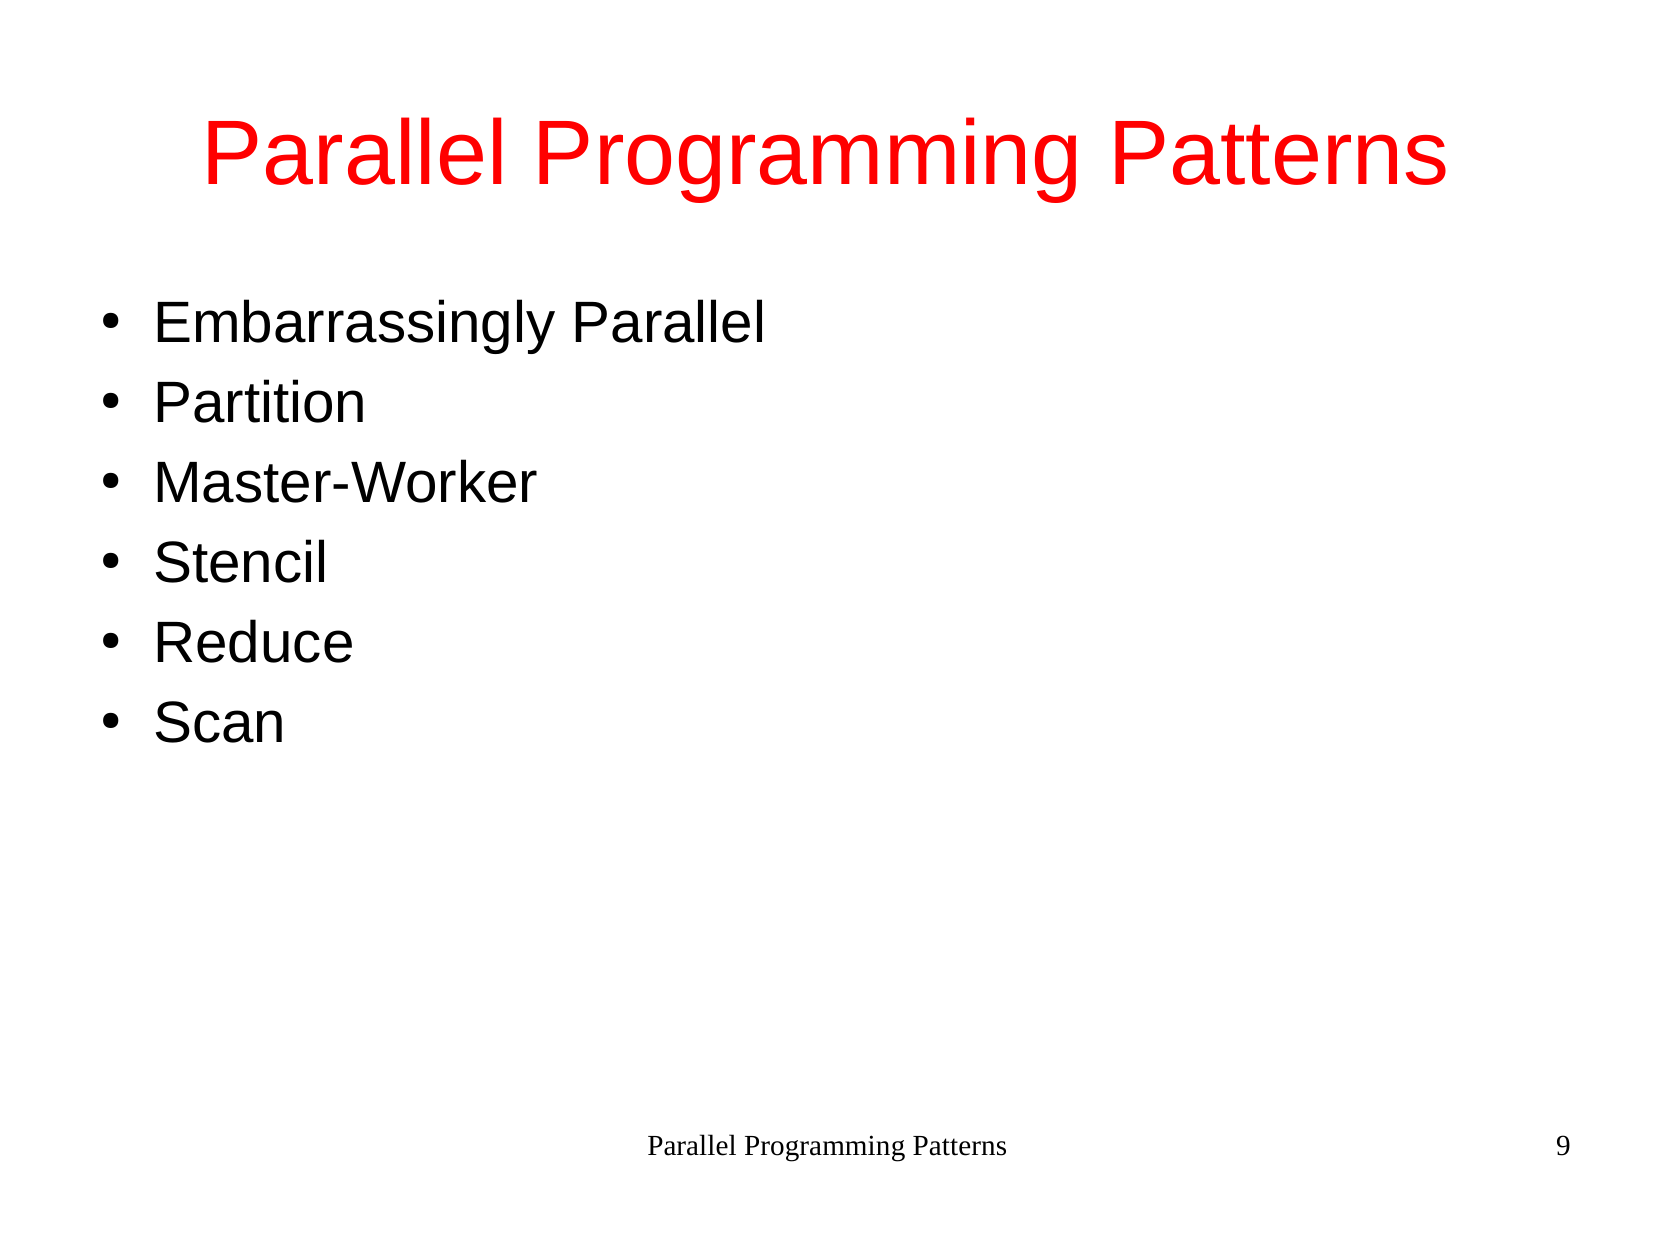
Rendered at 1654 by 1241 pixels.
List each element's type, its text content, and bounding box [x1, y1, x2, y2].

title Parallel Programming Patterns [82, 49, 1571, 257]
list Embarrassingly Parallel Partition Master-Worker Stencil Reduce Scan [82, 290, 1571, 1109]
